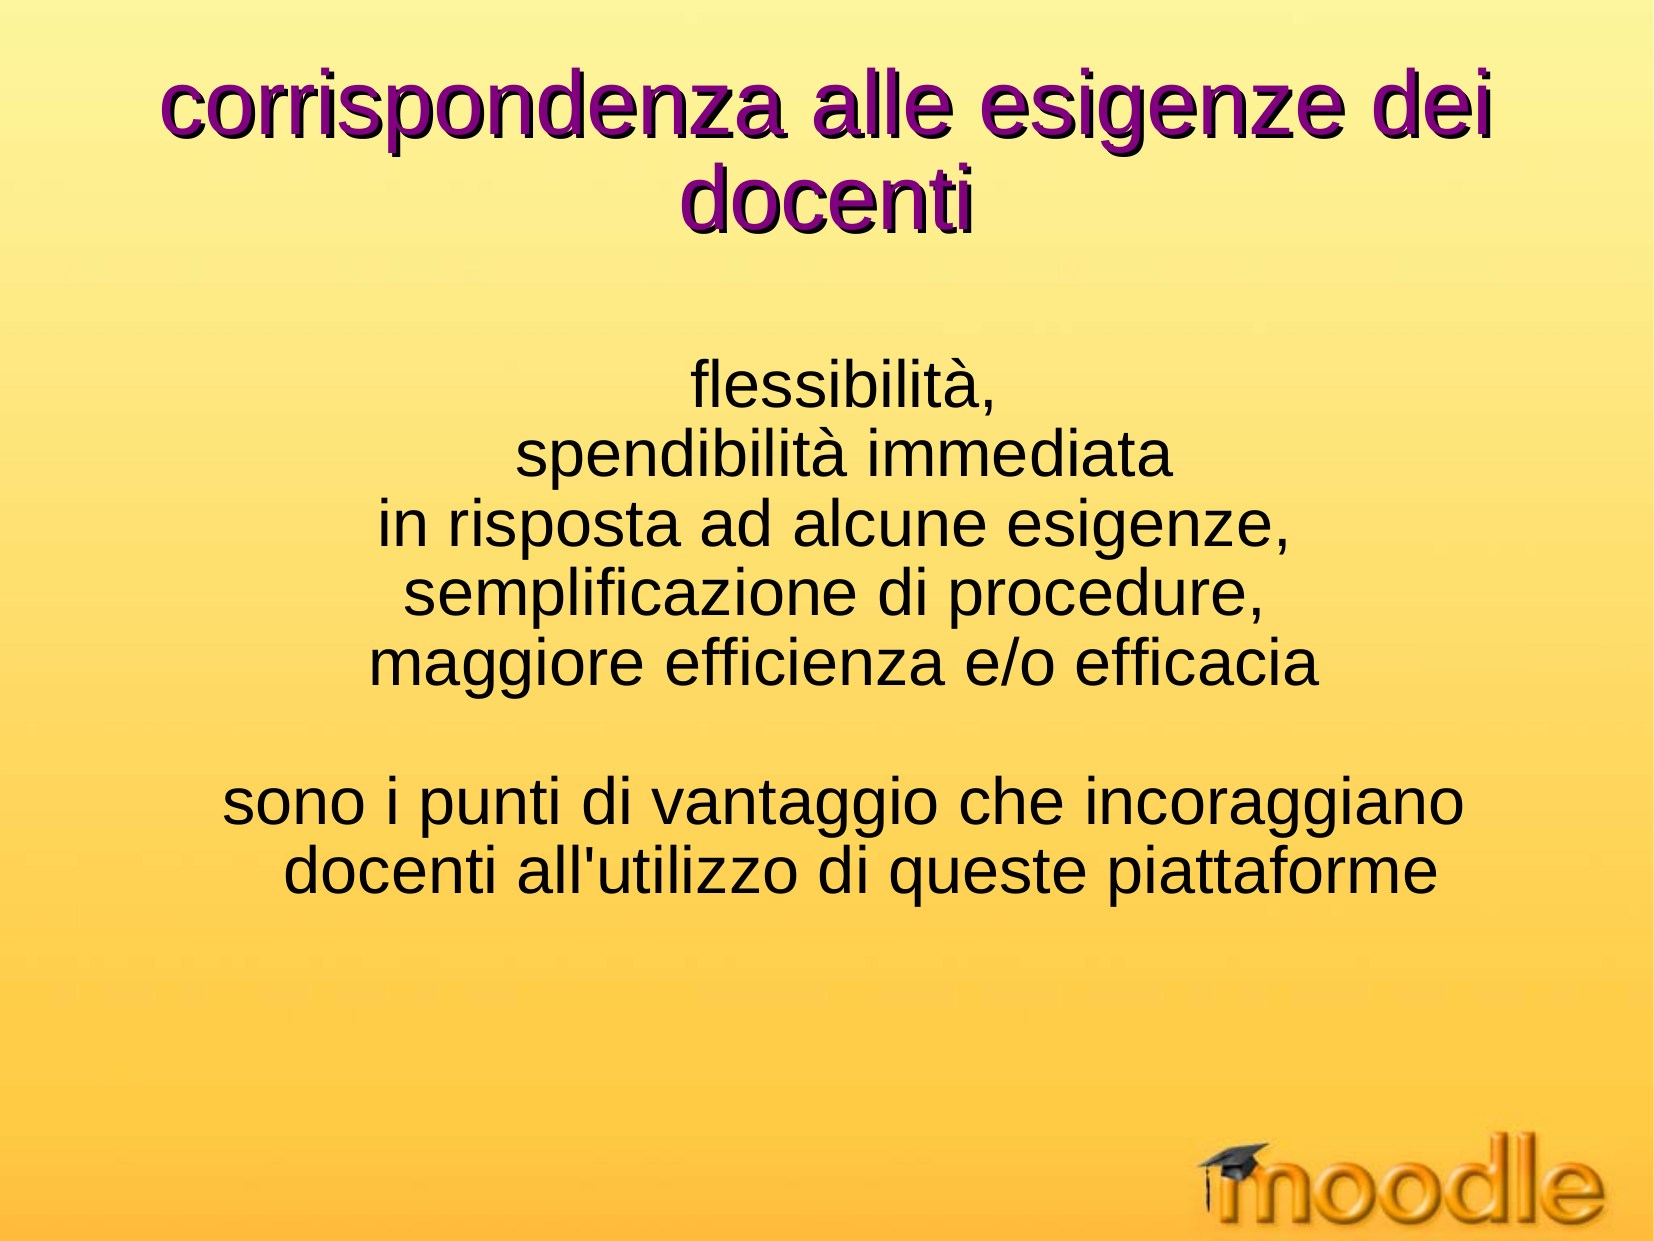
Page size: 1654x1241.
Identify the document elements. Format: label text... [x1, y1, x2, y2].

title corrispondenza alle esigenze dei docenti [82, 51, 1571, 256]
picture [0, 0, 1654, 1241]
subtitle flessibilità, spendibilità immediata in risposta ad alcune esigenze, semplificazione di procedure, maggiore efficienza e/o efficacia sono i punti di vantaggio che incoraggiano docenti all'utilizzo di queste piattaforme [82, 326, 1571, 1072]
